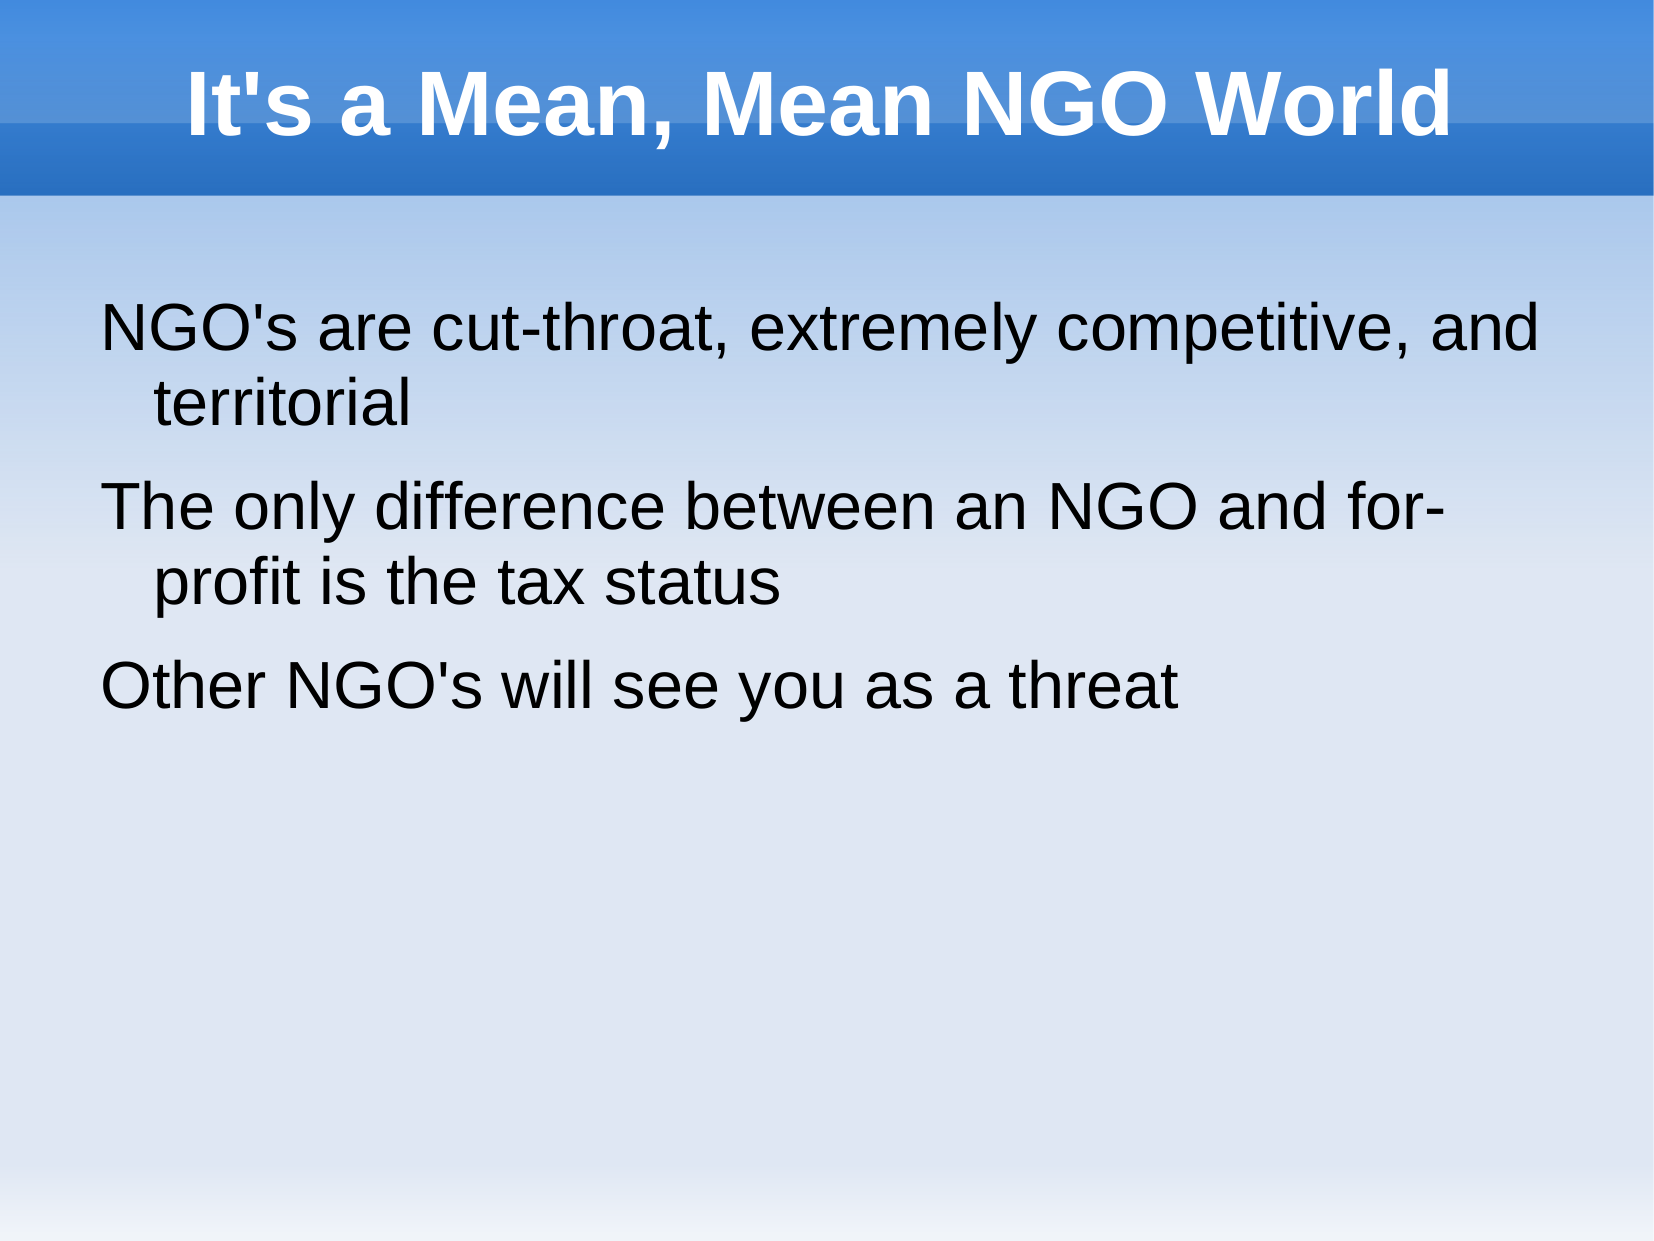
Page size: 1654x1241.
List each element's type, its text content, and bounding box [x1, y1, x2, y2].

title It's a Mean, Mean NGO World [76, 7, 1565, 200]
list NGO's are cut-throat, extremely competitive, and territorial The only difference between an NGO and for-profit is the tax status Other NGO's will see you as a threat [82, 290, 1571, 1094]
picture [0, 0, 1654, 1241]
